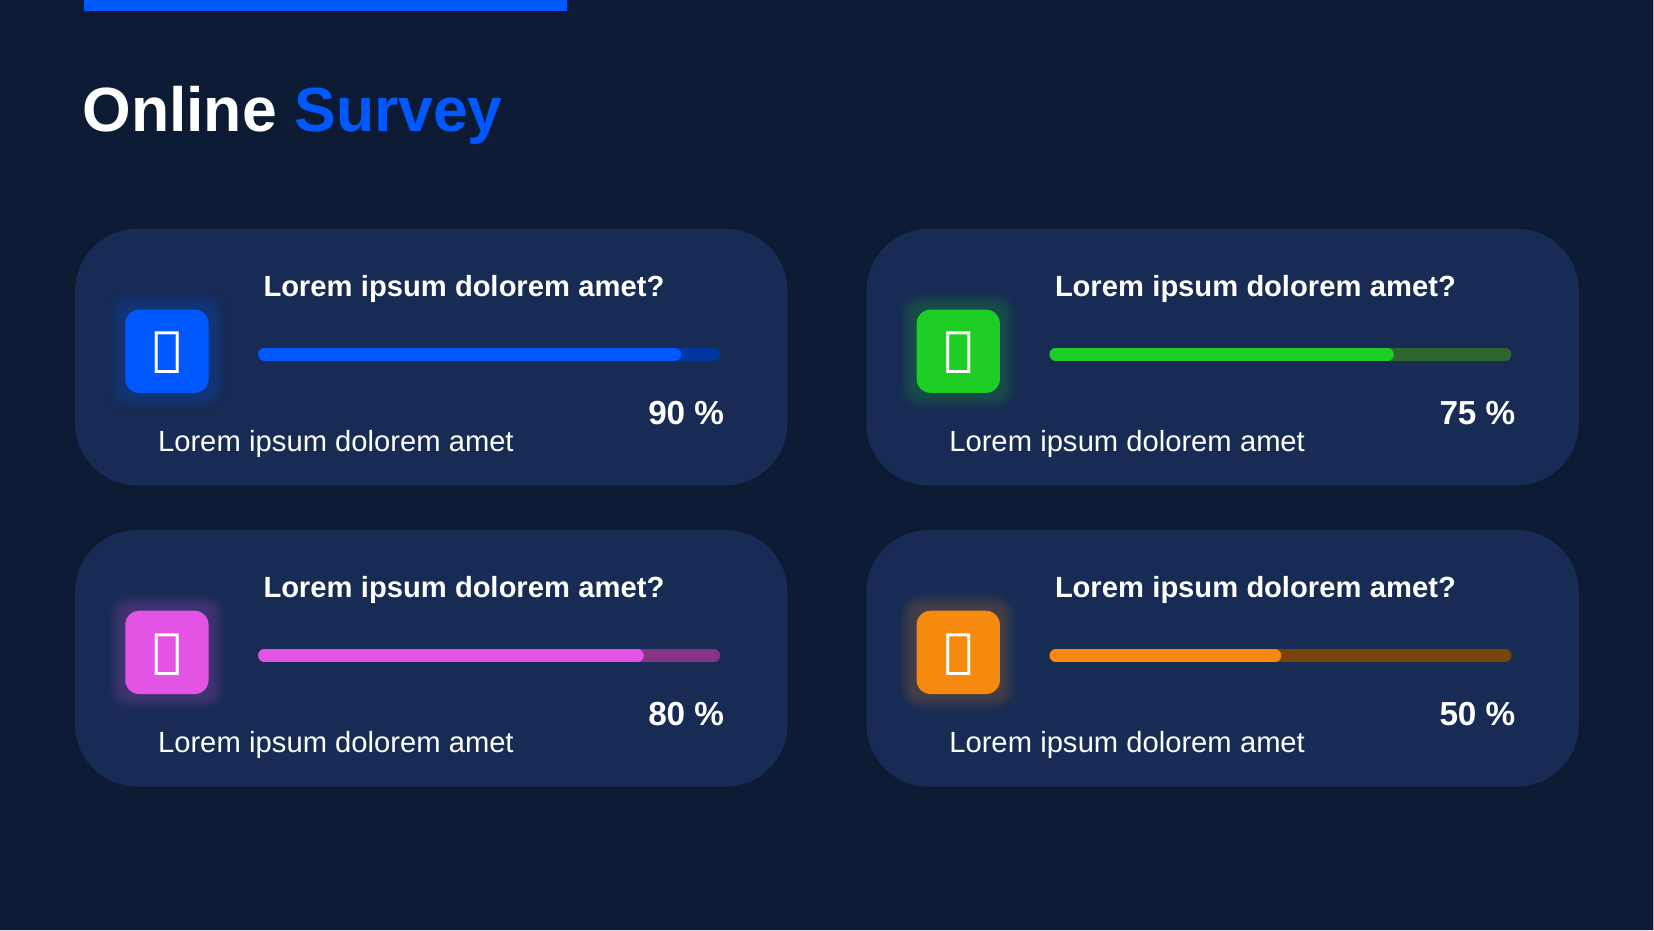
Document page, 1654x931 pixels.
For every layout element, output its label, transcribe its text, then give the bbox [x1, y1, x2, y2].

text_box Lorem ipsum dolorem amet? [228, 245, 733, 327]
text_box Lorem ipsum dolorem amet? [228, 546, 733, 628]
text_box Lorem ipsum dolorem amet [913, 701, 1388, 783]
text_box [75, 529, 788, 787]
text_box  [125, 610, 209, 695]
text_box 75 % [1387, 372, 1516, 454]
text_box  [916, 610, 1000, 695]
text_box Lorem ipsum dolorem amet [122, 400, 563, 482]
text_box 80 % [600, 674, 725, 755]
text_box Lorem ipsum dolorem amet? [1019, 245, 1524, 327]
text_box Lorem ipsum dolorem amet? [1019, 546, 1524, 628]
text_box  [125, 309, 209, 393]
text_box Lorem ipsum dolorem amet [913, 400, 1388, 482]
text_box [866, 228, 1579, 486]
title Online Survey [82, 75, 1576, 188]
text_box [75, 228, 788, 486]
text_box Lorem ipsum dolorem amet [122, 701, 601, 783]
text_box [866, 529, 1579, 787]
text_box 50 % [1387, 674, 1516, 755]
text_box 90 % [600, 372, 725, 454]
text_box  [916, 309, 1000, 393]
